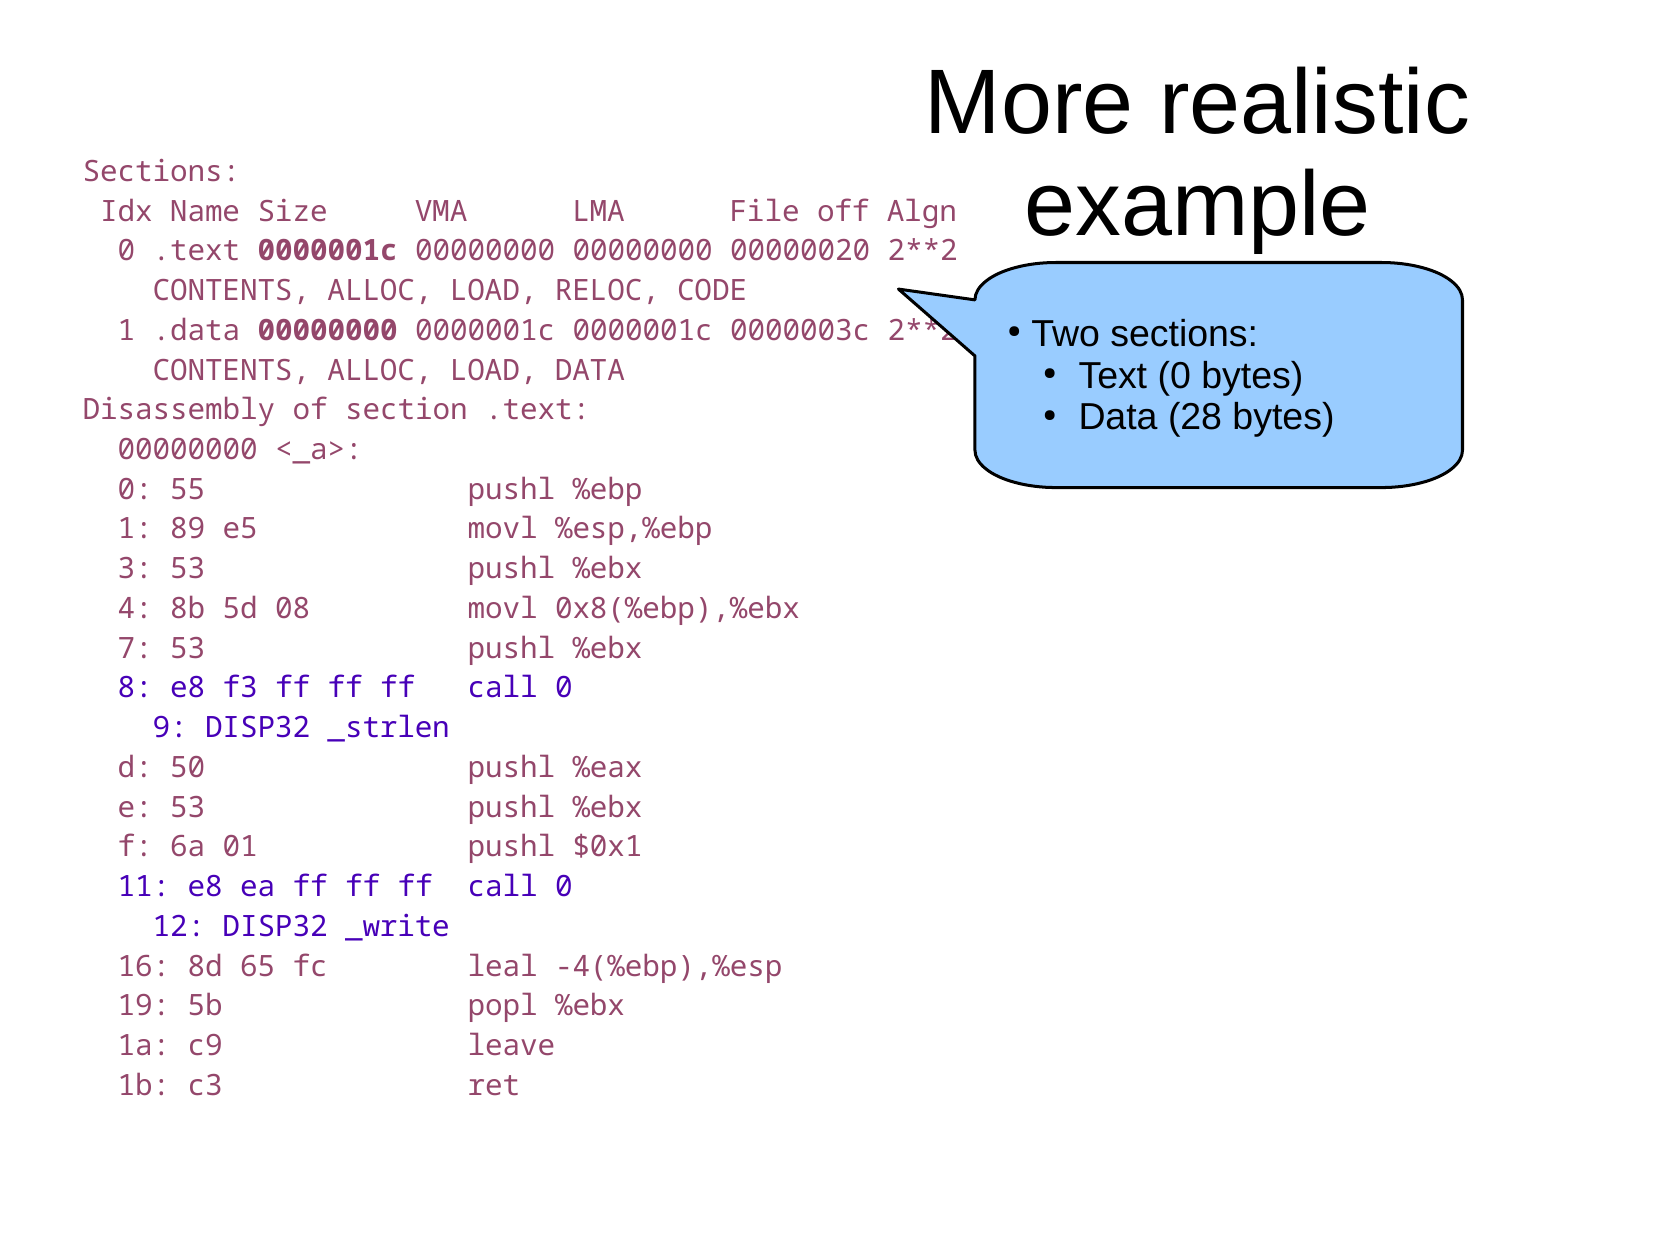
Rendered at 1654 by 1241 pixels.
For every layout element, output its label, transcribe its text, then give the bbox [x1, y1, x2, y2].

text_box Two sections: Text (0 bytes) Data (28 bytes) [898, 262, 1463, 488]
list Sections: Idx Name Size VMA LMA File off Algn 0 .text 0000001c 00000000 00000000 00000020 2**2 CONTENTS, ALLOC, LOAD, RELOC, CODE 1 .data 00000000 0000001c 0000001c 0000003c 2**2 CONTENTS, ALLOC, LOAD, DATA Disassembly of section .text: 00000000 <_a>: 0: 55 pushl %ebp 1: 89 e5 movl %esp,%ebp 3: 53 pushl %ebx 4: 8b 5d 08 movl 0x8(%ebp),%ebx 7: 53 pushl %ebx 8: e8 f3 ff ff ff call 0 9: DISP32 _strlen d: 50 pushl %eax e: 53 pushl %ebx f: 6a 01 pushl $0x1 11: e8 ea ff ff ff call 0 12: DISP32 _write 16: 8d 65 fc leal -4(%ebp),%esp 19: 5b popl %ebx 1a: c9 leave 1b: c3 ret [82, 150, 1571, 1126]
title More realistic example [825, 49, 1571, 150]
